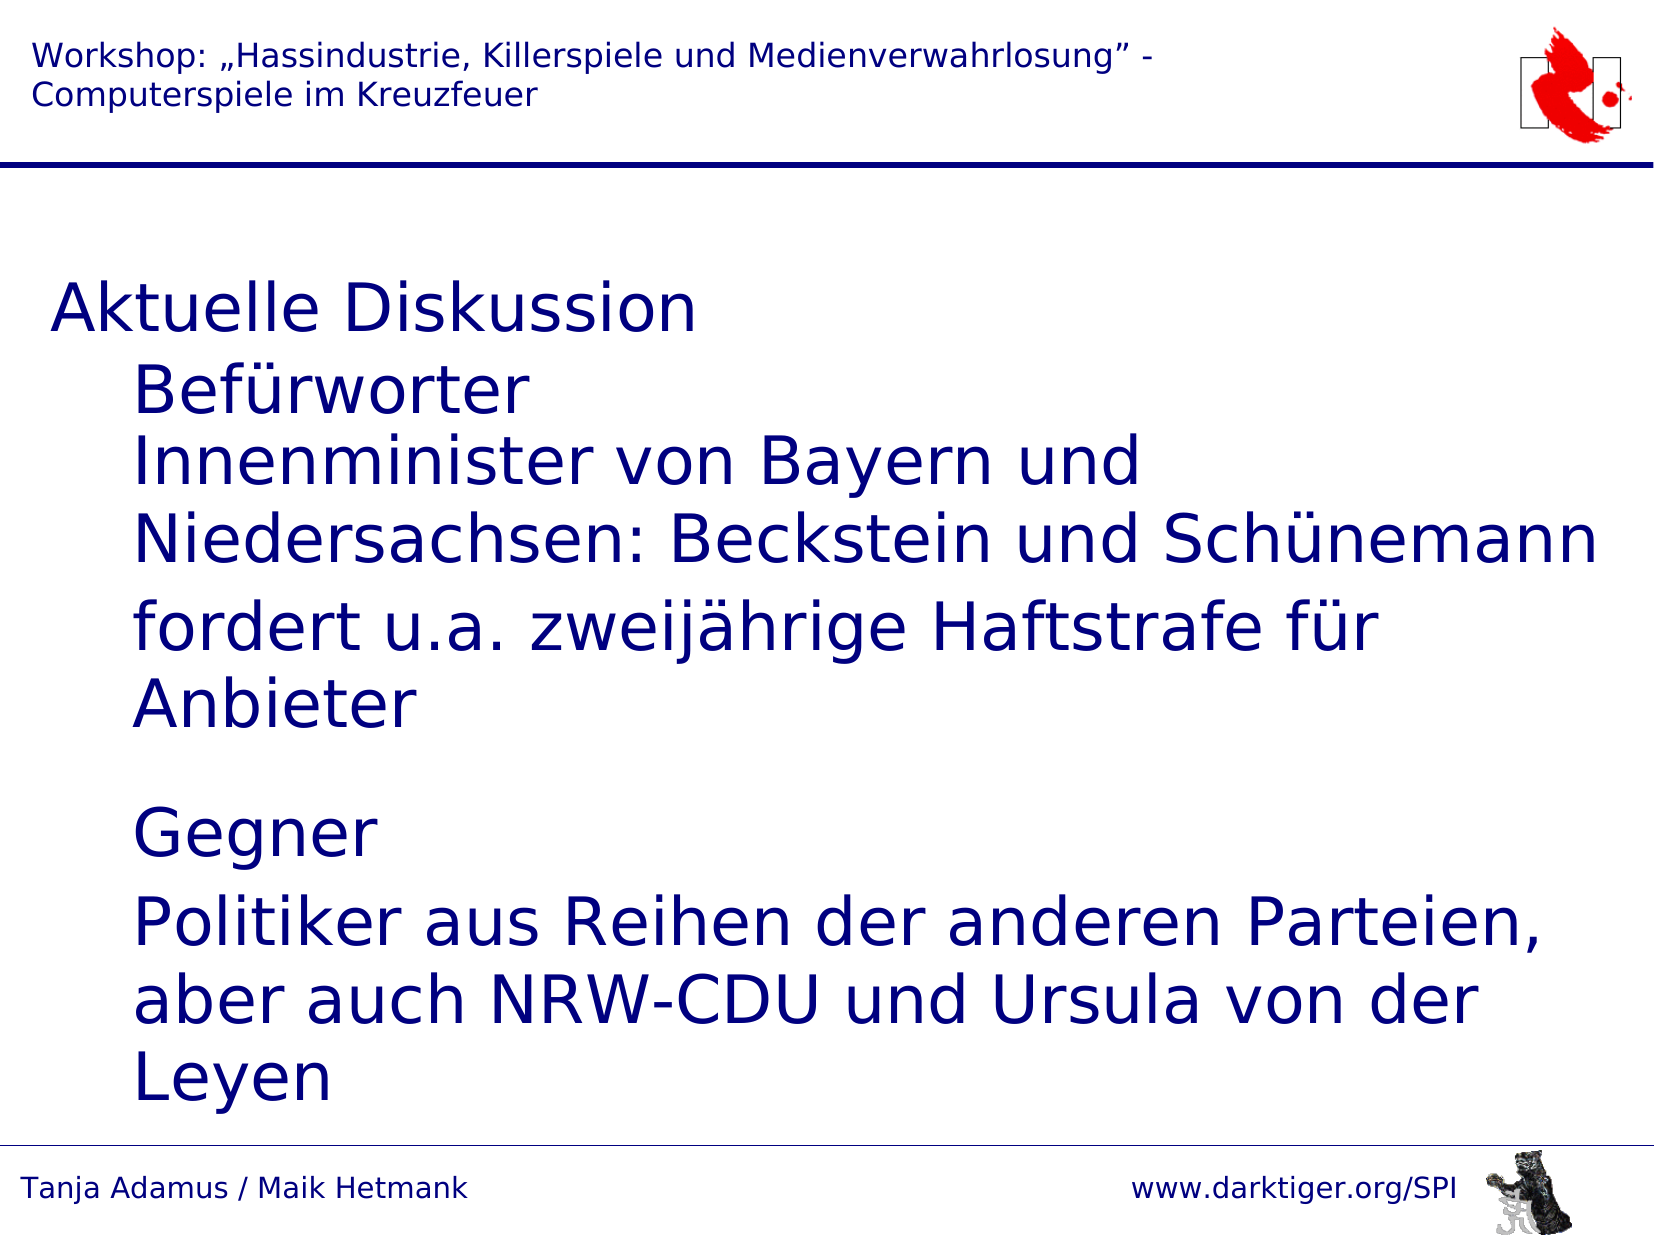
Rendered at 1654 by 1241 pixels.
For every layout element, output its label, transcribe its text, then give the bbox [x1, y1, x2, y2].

text_box Innenminister von Bayern und Niedersachsen: Beckstein und Schünemann [118, 415, 1625, 580]
picture [1503, 16, 1632, 148]
text_box fordert u.a. zweijährige Haftstrafe für Anbieter [118, 580, 1625, 752]
text_box Befürworter [118, 344, 1625, 415]
text_box Gegner [118, 787, 1625, 875]
picture [1486, 1150, 1572, 1235]
text_box Aktuelle Diskussion [35, 261, 1565, 355]
text_box Workshop: „Hassindustrie, Killerspiele und Medienverwahrlosung” - Computerspiele im Kreuzfeuer [16, 29, 1418, 178]
text_box Politiker aus Reihen der anderen Parteien, aber auch NRW-CDU und Ursula von der Leyen [118, 875, 1625, 1125]
